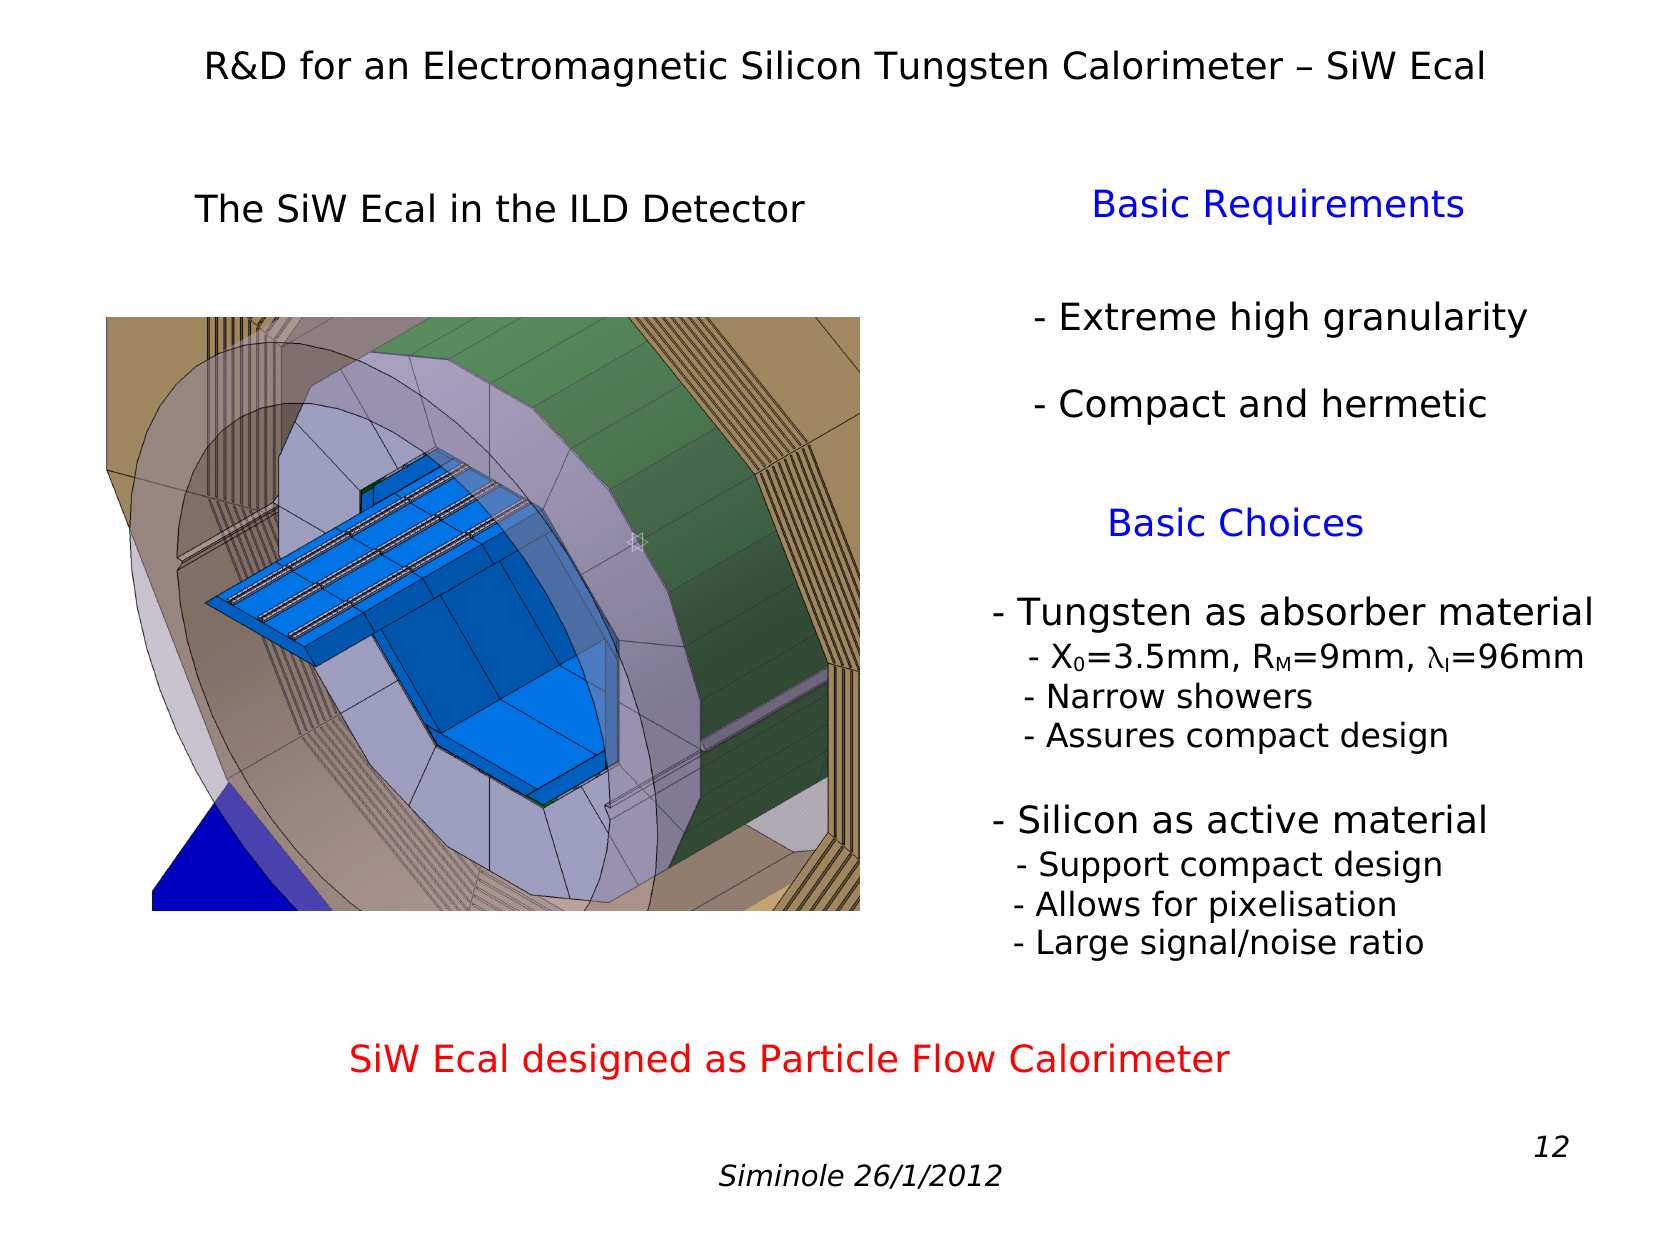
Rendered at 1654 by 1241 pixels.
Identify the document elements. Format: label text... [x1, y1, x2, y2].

text_box The SiW Ecal in the ILD Detector [180, 180, 820, 239]
text_box SiW Ecal designed as Particle Flow Calorimeter [334, 1030, 1244, 1089]
text_box Basic Choices [1092, 494, 1380, 553]
picture [27, 317, 860, 911]
text_box - Extreme high granularity - Compact and hermetic [1018, 288, 1543, 434]
text_box - Tungsten as absorber material - X0=3.5mm, RM=9mm, I=96mm - Narrow showers - Assures compact design - Silicon as active material - Support compact design - Allows for pixelisation - Large signal/noise ratio [977, 583, 1604, 981]
text_box R&D for an Electromagnetic Silicon Tungsten Calorimeter – SiW Ecal [188, 37, 1496, 96]
text_box Basic Requirements [1076, 175, 1479, 234]
